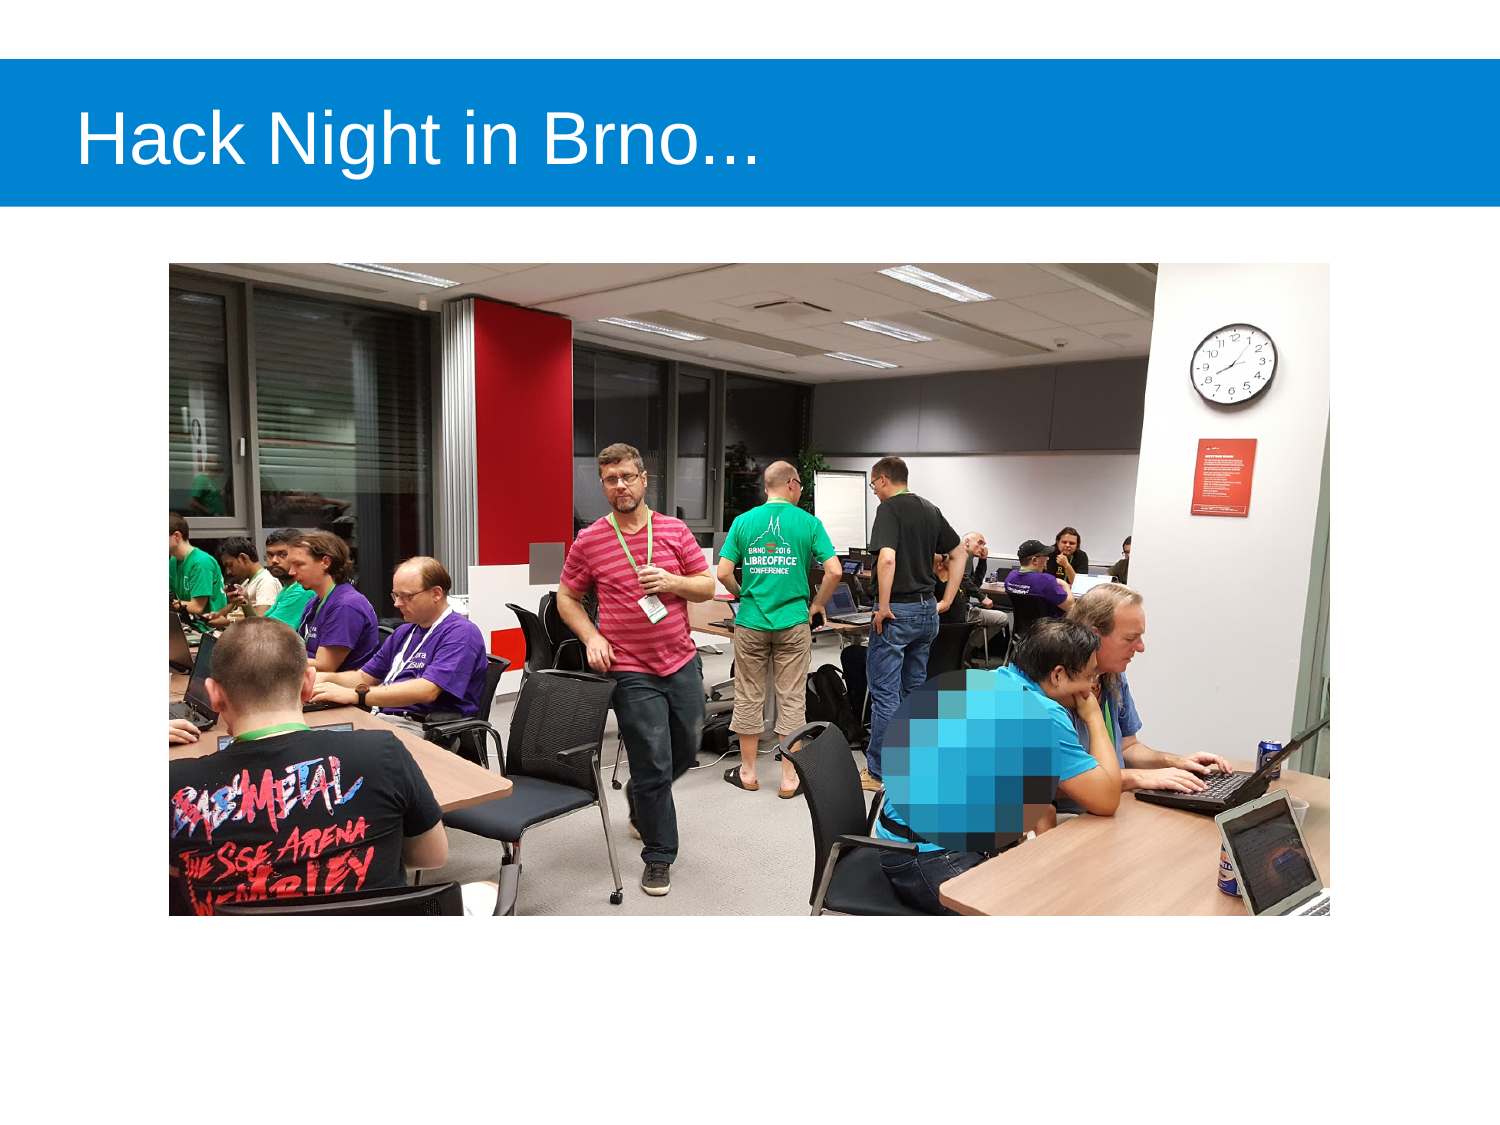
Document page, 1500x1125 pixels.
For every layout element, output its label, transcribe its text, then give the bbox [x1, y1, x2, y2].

title Hack Night in Brno... [75, 44, 1425, 233]
picture [169, 263, 1330, 916]
